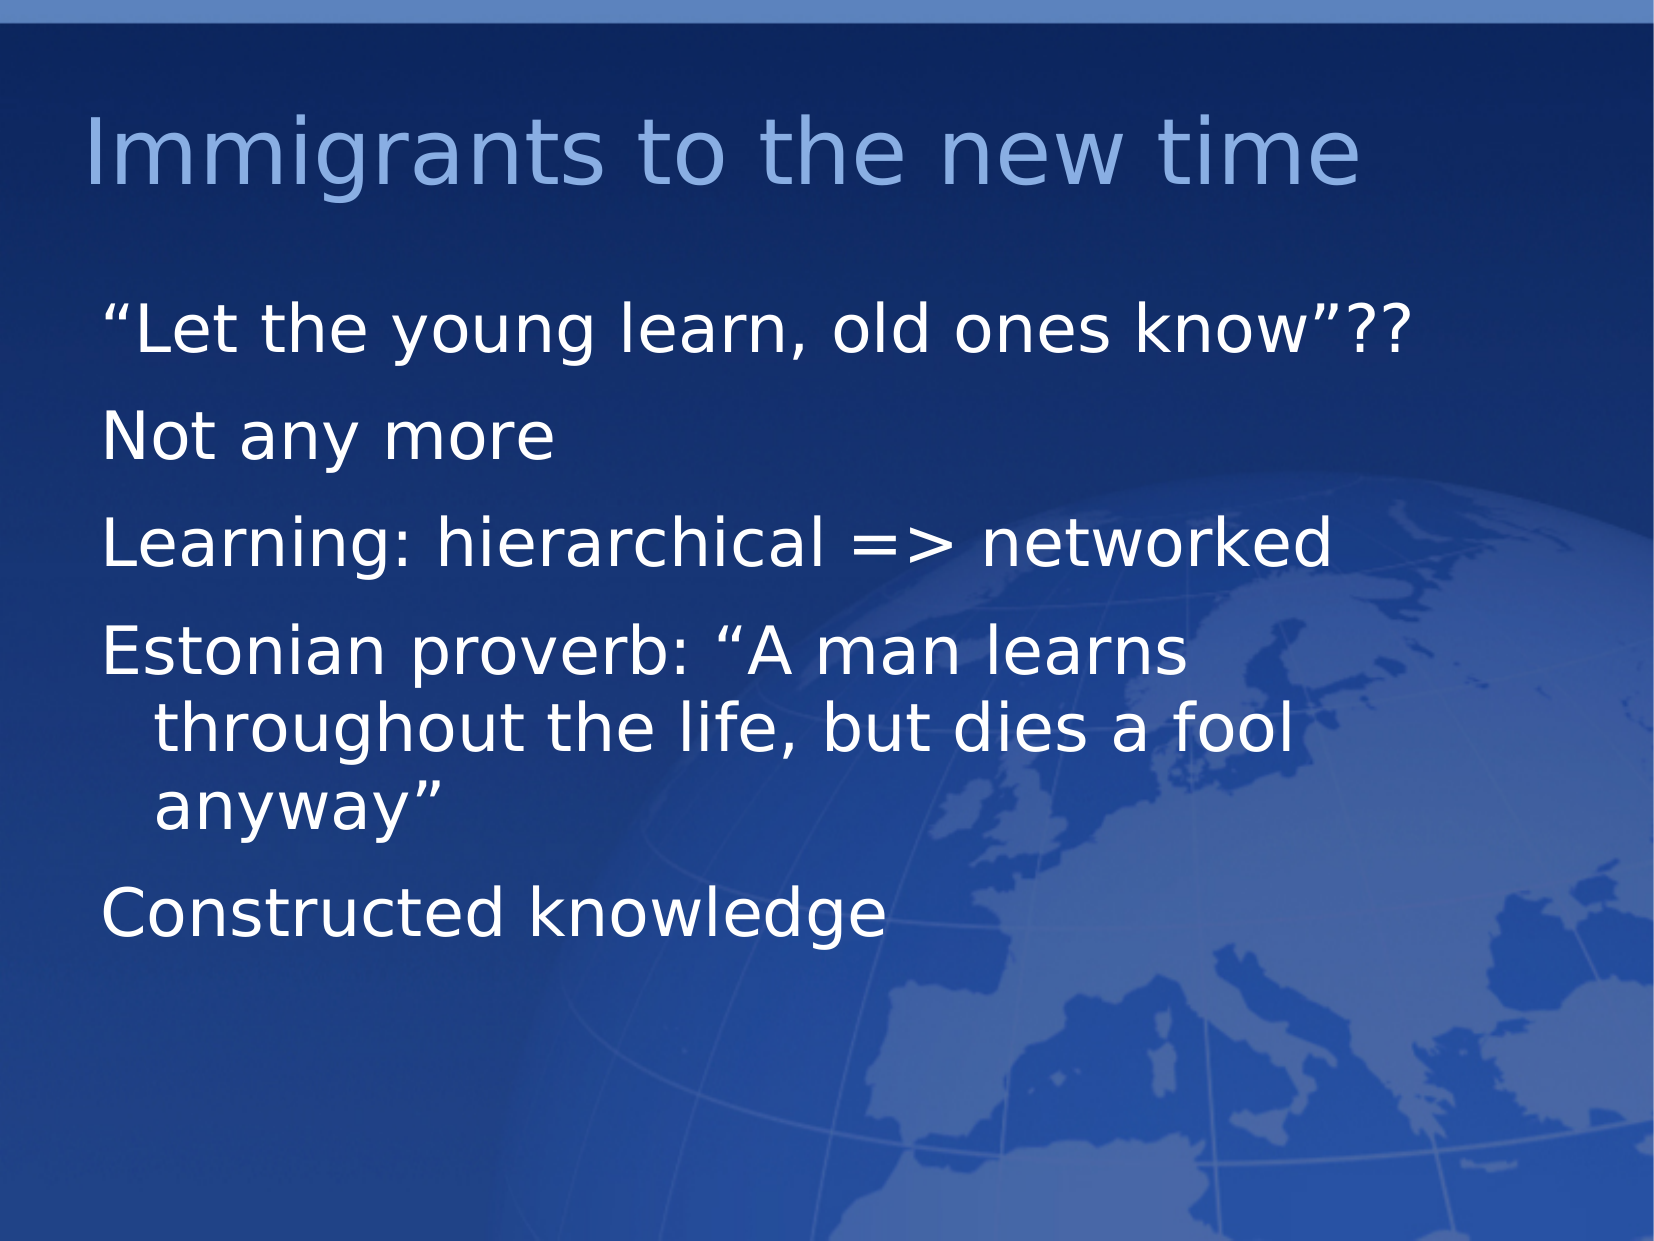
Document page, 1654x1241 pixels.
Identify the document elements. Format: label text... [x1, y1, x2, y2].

picture [0, 0, 1654, 1241]
list “Let the young learn, old ones know”?? Not any more Learning: hierarchical => networked Estonian proverb: “A man learns throughout the life, but dies a fool anyway” Constructed knowledge [82, 290, 1571, 1094]
title Immigrants to the new time [82, 56, 1571, 250]
